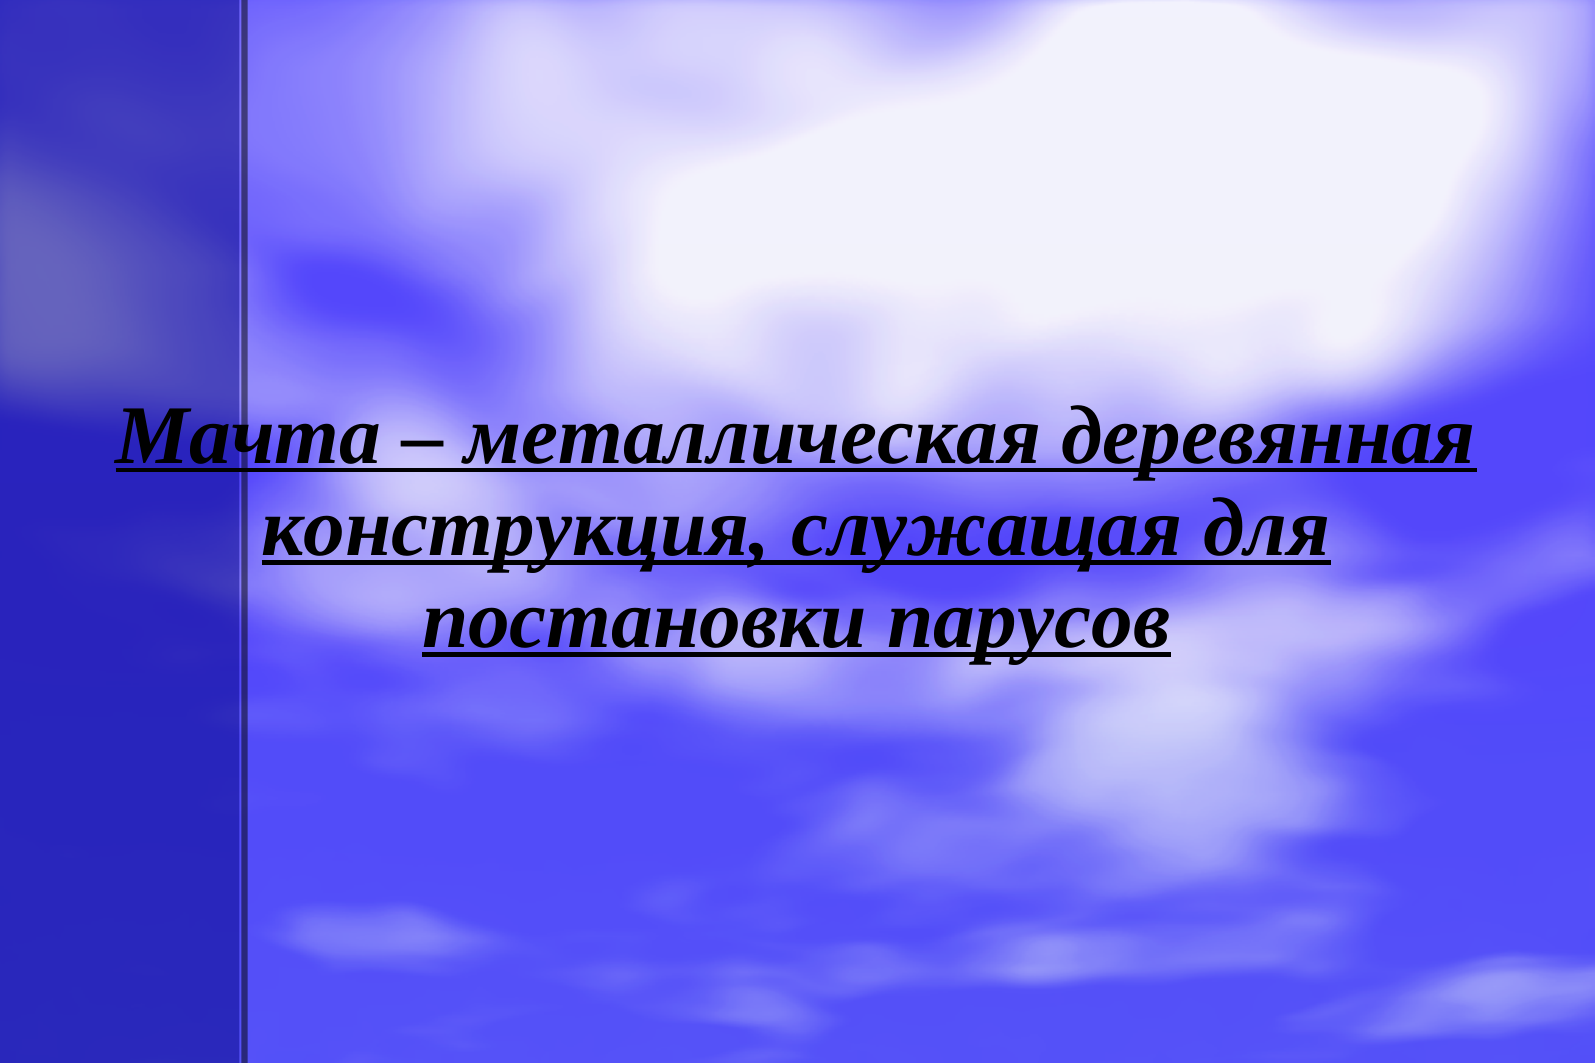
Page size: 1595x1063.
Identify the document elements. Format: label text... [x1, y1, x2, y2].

subtitle Мачта – металлическая деревянная конструкция, служащая для постановки парусов [115, 89, 1478, 965]
